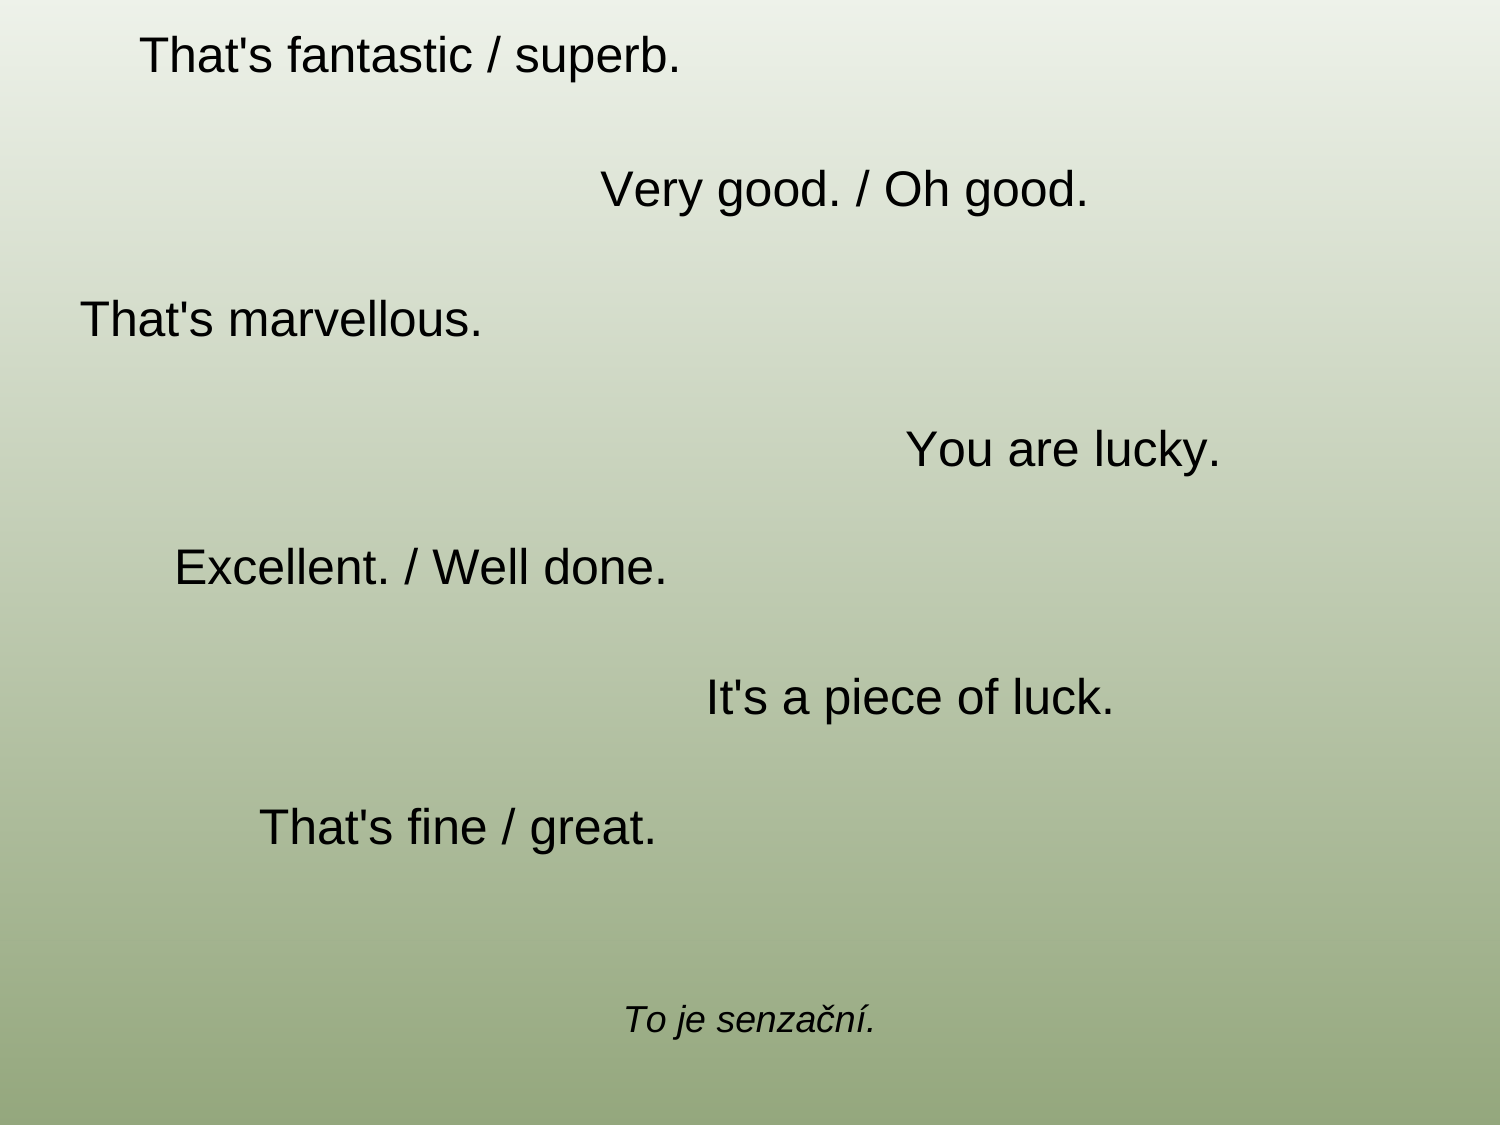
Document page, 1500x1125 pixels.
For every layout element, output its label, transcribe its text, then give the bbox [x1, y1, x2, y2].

text_box You are lucky. [890, 408, 1237, 485]
text_box Very good. / Oh good. [585, 148, 1105, 225]
text_box That's fine / great. [244, 786, 673, 863]
text_box To je senzační. [608, 987, 892, 1049]
text_box It's a piece of luck. [690, 656, 1500, 733]
text_box Excellent. / Well done. [159, 527, 1382, 603]
text_box That's marvellous. [64, 278, 561, 355]
text_box That's fantastic / superb. [123, 14, 1500, 90]
